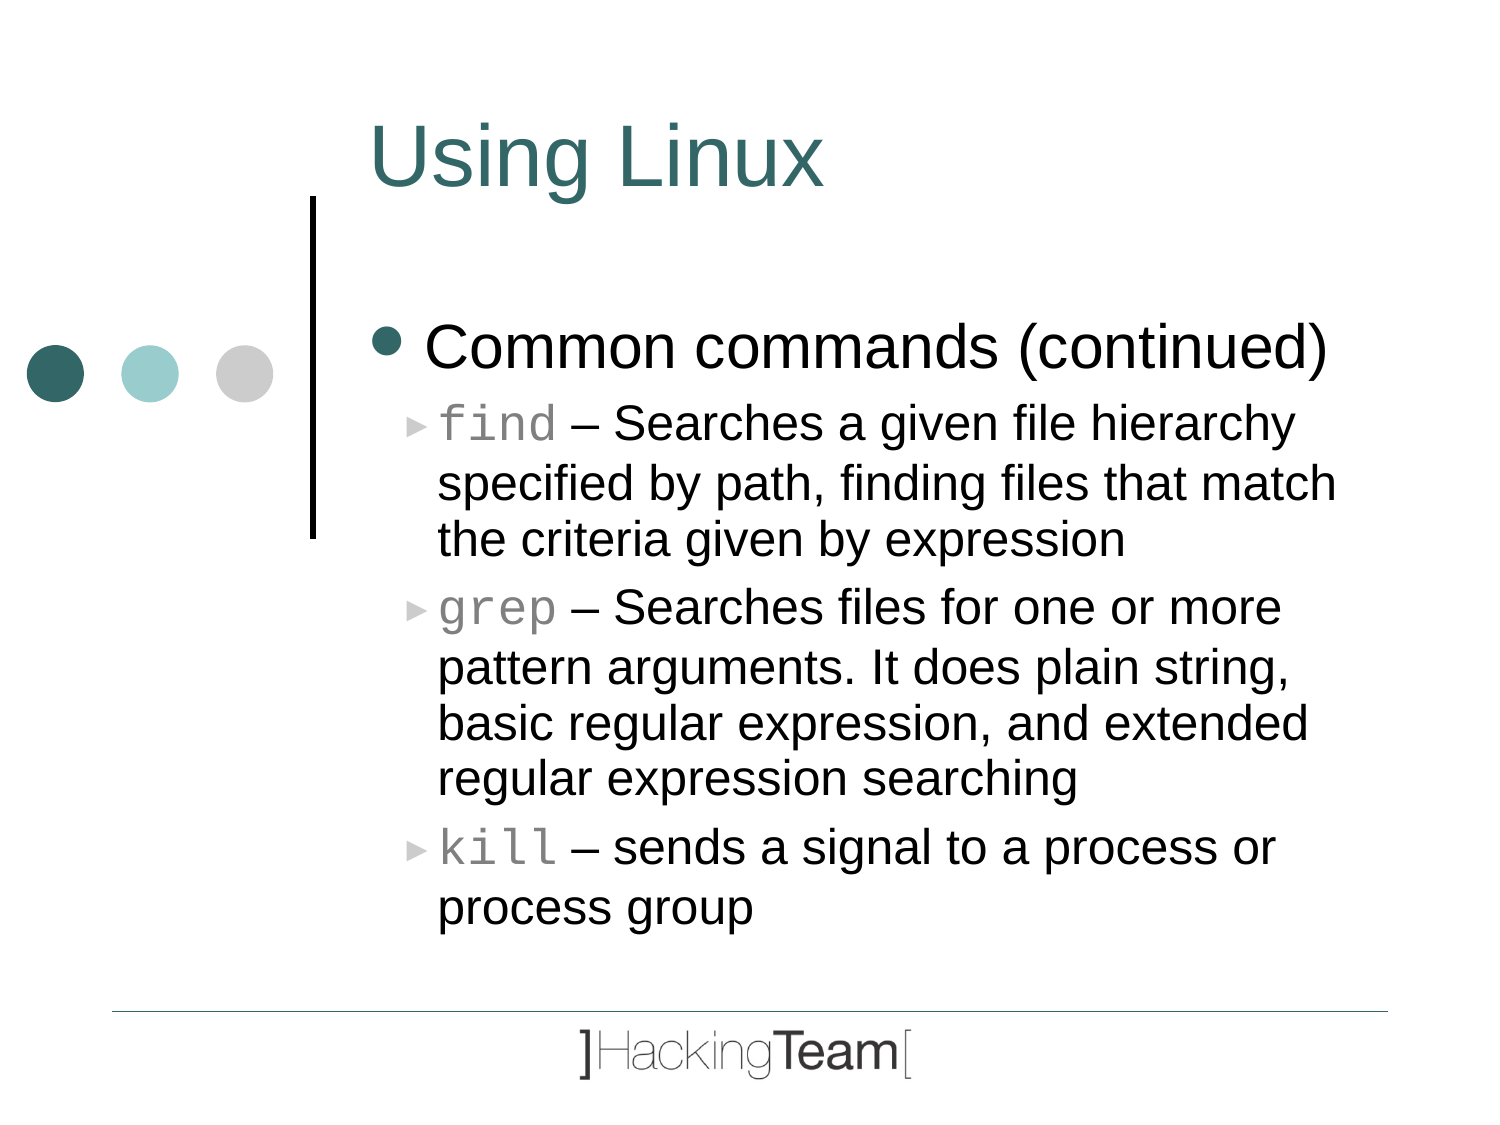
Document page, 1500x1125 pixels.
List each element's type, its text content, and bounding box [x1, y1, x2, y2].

picture [574, 1041, 916, 1084]
list Common commands (continued) find – Searches a given file hierarchy specified by path, finding files that match the criteria given by expression grep – Searches files for one or more pattern arguments. It does plain string, basic regular expression, and extended regular expression searching kill – sends a signal to a process or process group [249, 312, 1401, 1041]
title Using Linux [249, 38, 1401, 275]
